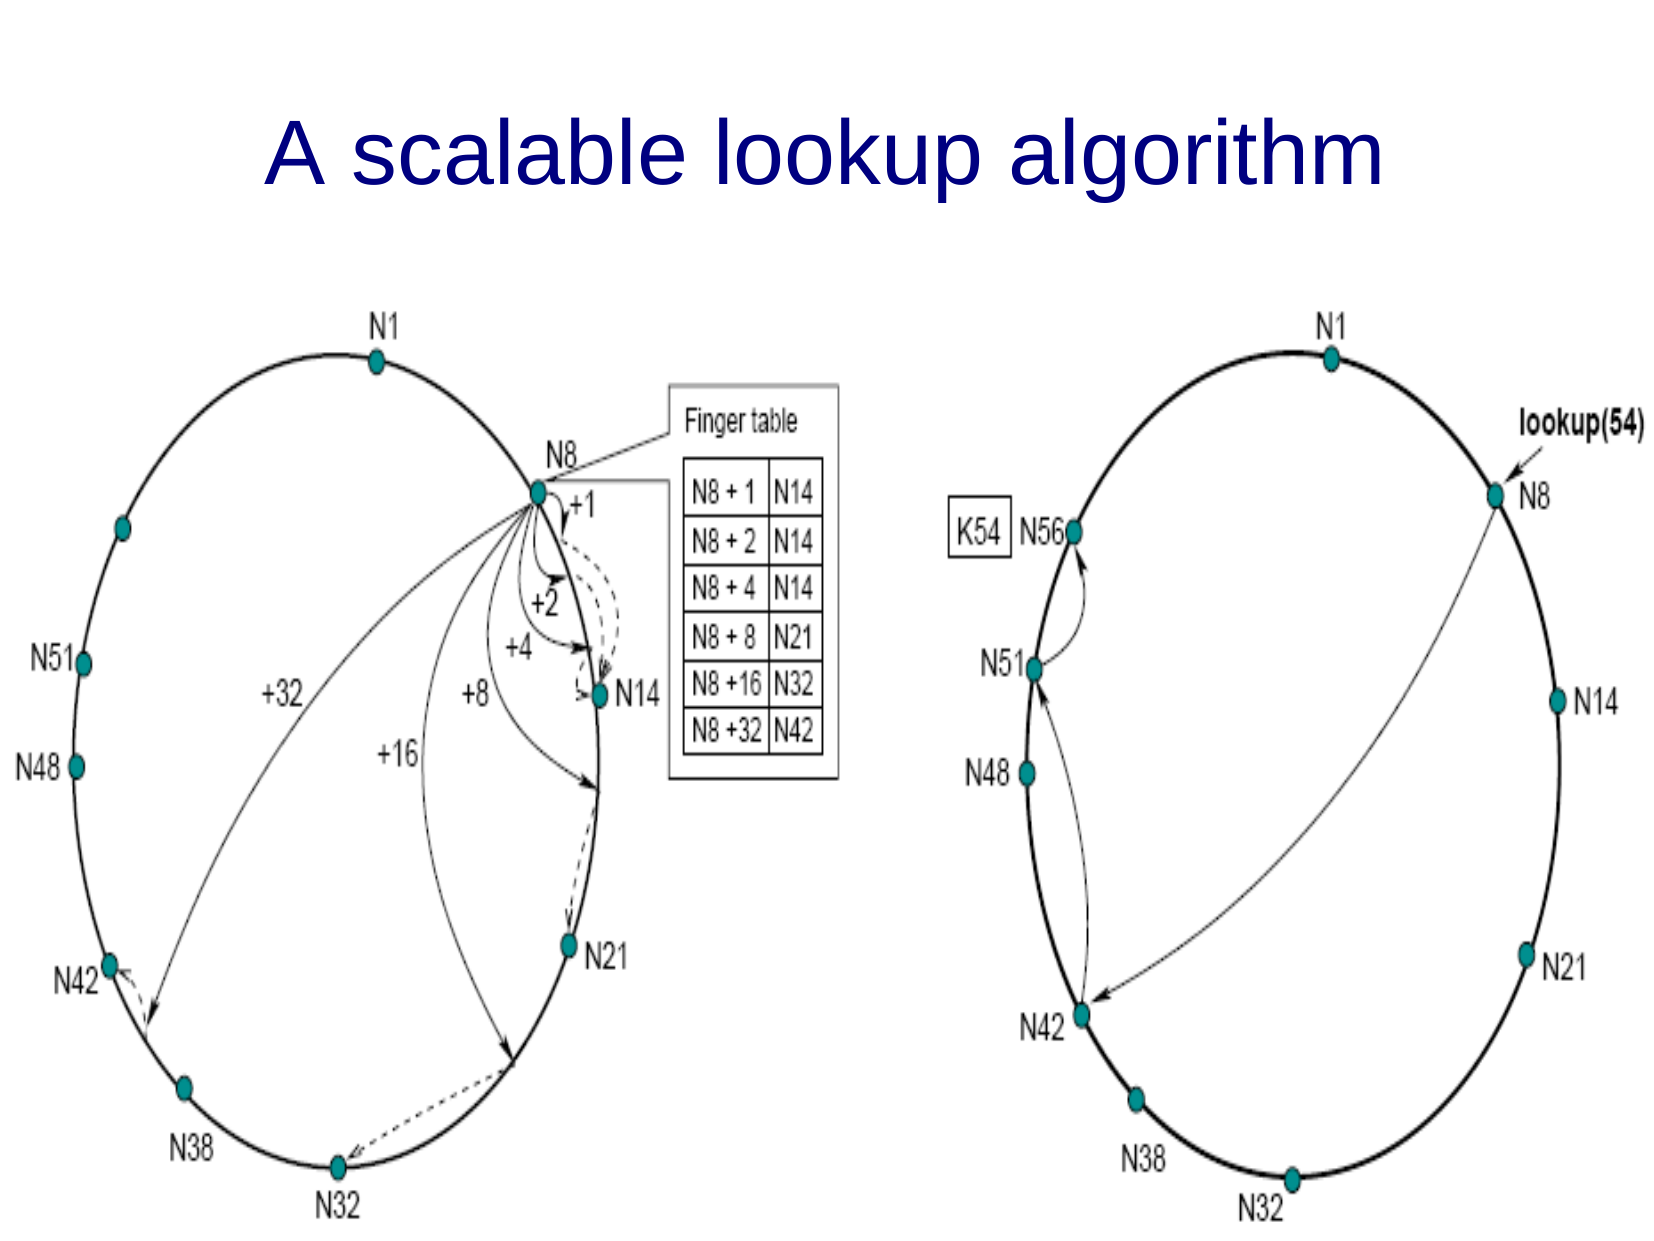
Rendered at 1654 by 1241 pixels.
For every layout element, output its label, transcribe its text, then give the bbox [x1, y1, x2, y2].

picture [0, 299, 1651, 1241]
title A scalable lookup algorithm [82, 49, 1571, 257]
